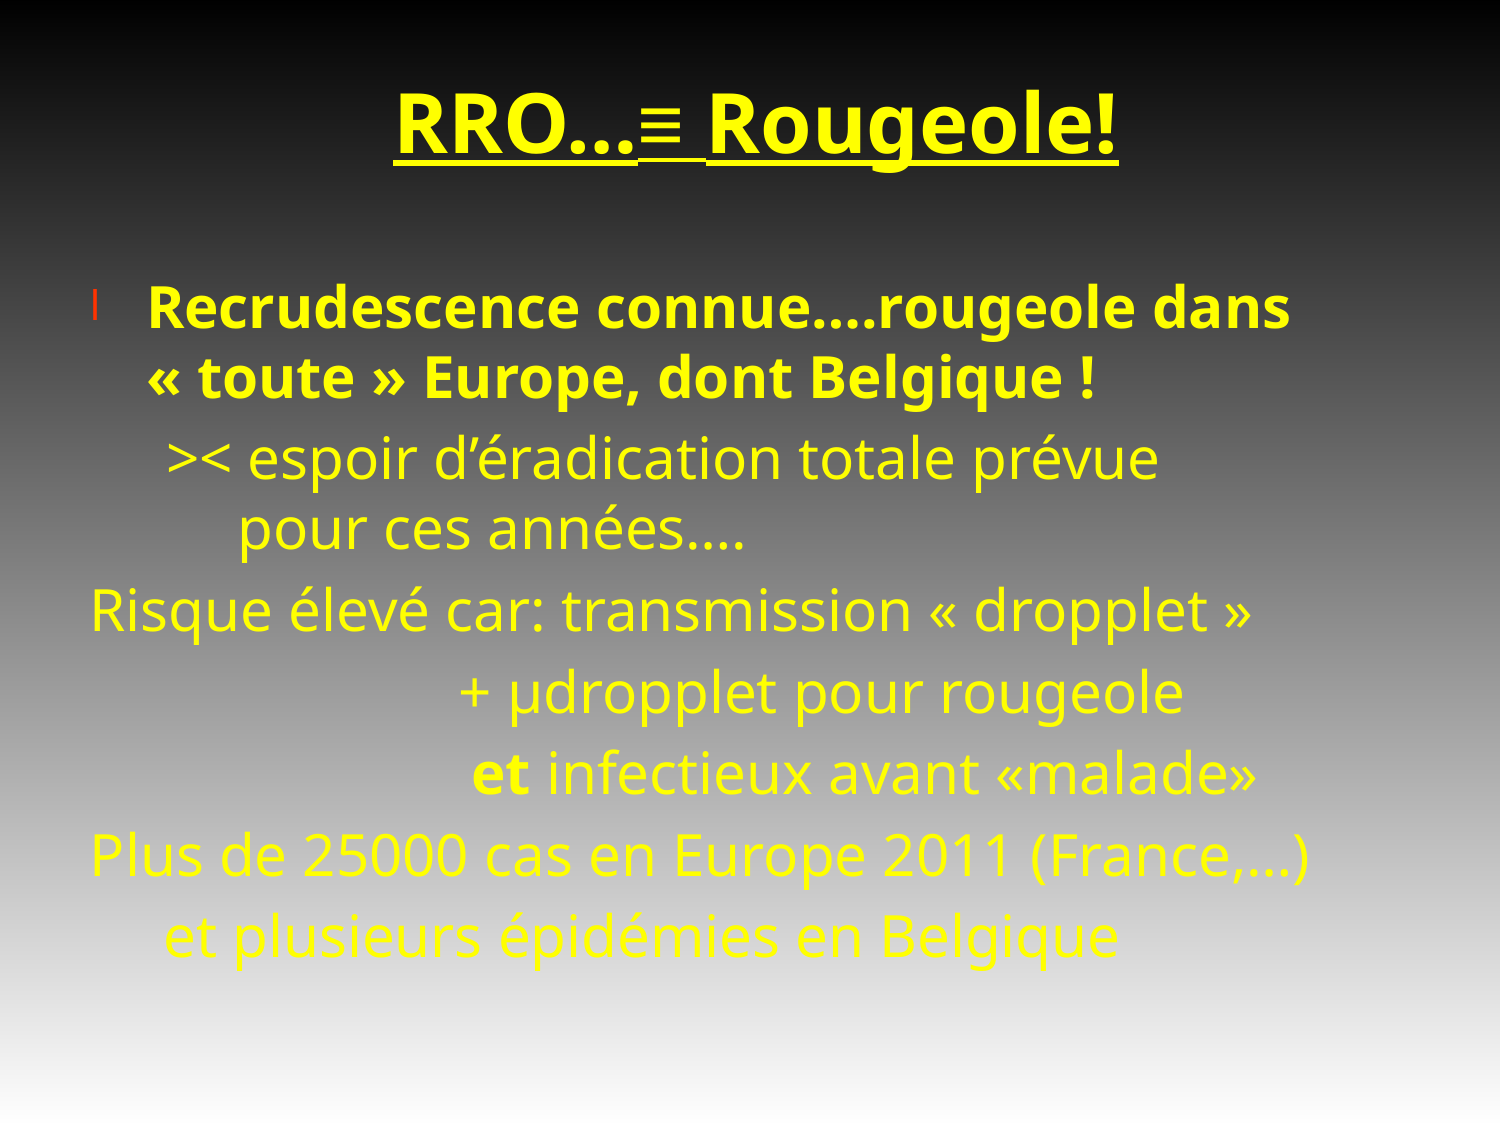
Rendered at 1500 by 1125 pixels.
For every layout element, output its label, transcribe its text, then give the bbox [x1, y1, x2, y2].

list Recrudescence connue….rougeole dans « toute » Europe, dont Belgique ! >< espoir d’éradication totale prévue pour ces années…. Risque élevé car: transmission « dropplet » + µdropplet pour rougeole et infectieux avant «malade» Plus de 25000 cas en Europe 2011 (France,…) et plusieurs épidémies en Belgique [75, 262, 1425, 1094]
title RRO…≡ Rougeole! [75, 62, 1438, 250]
